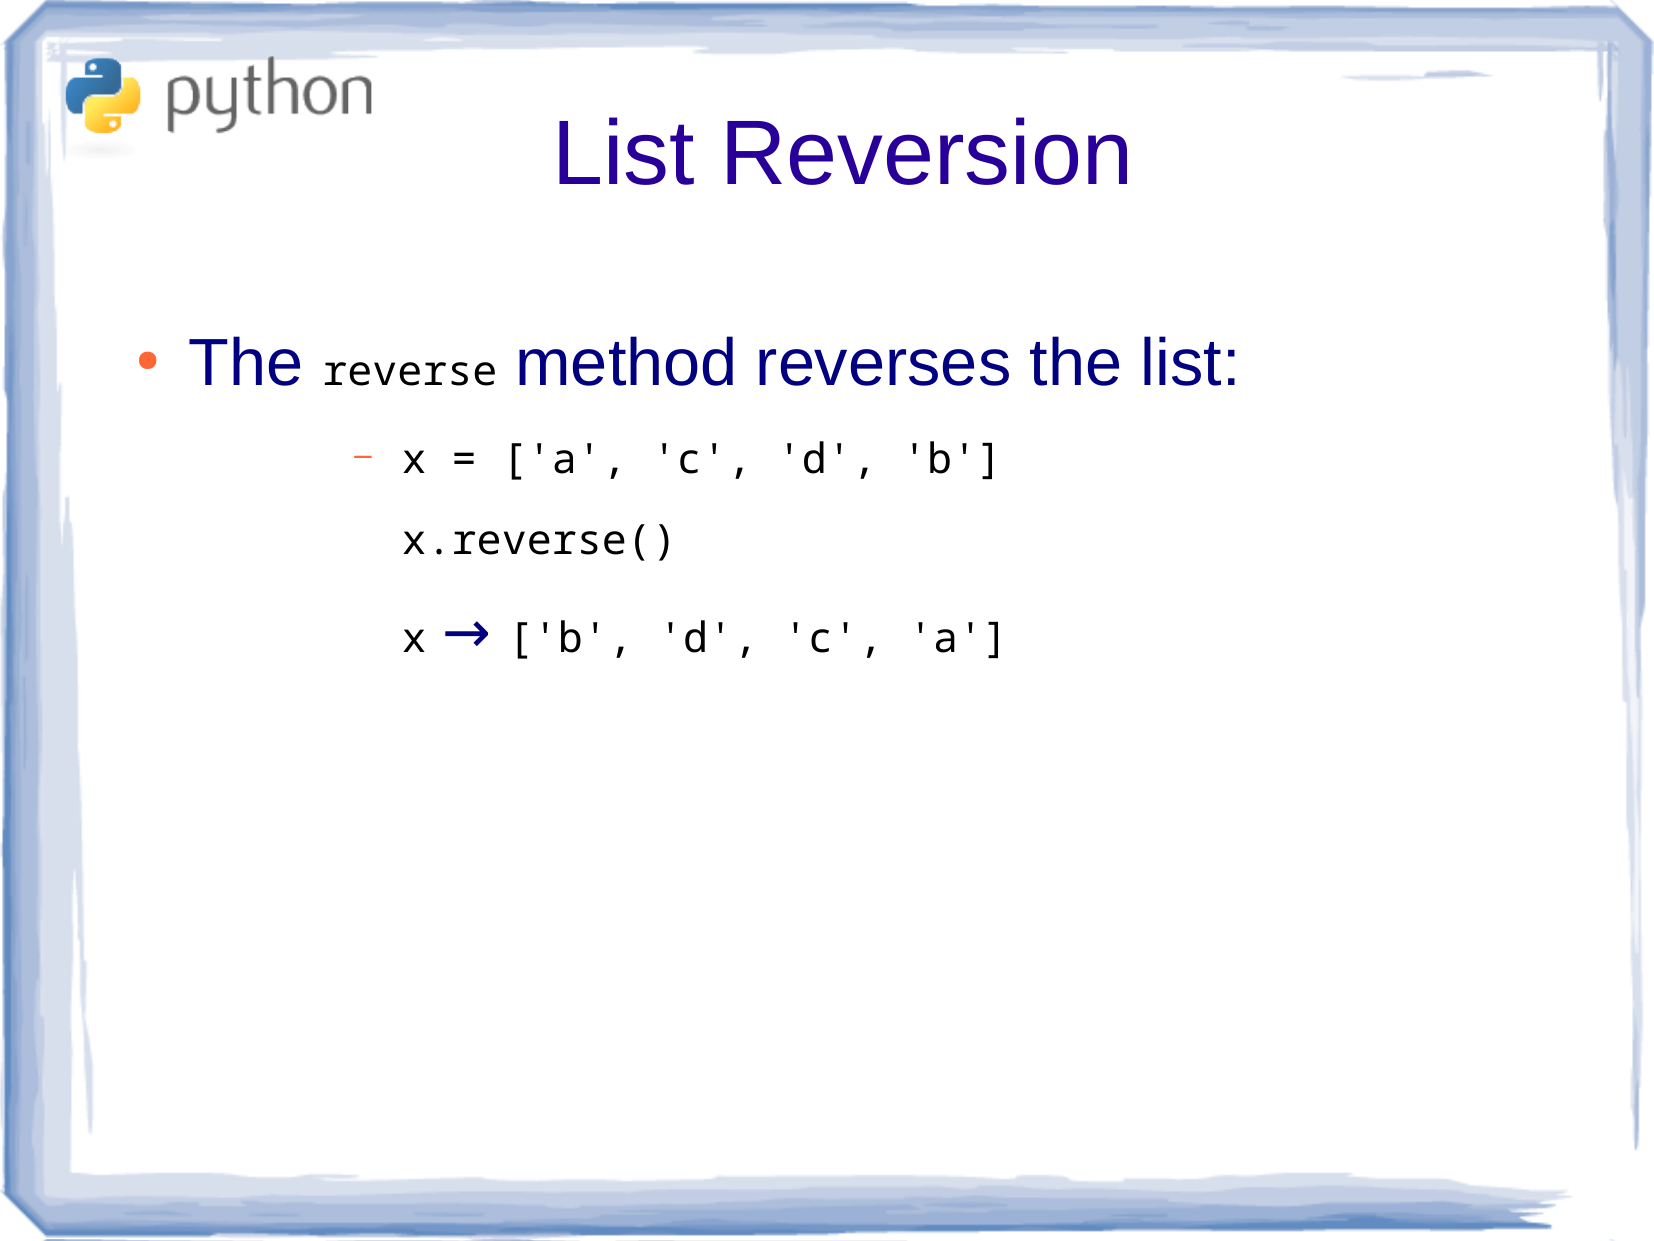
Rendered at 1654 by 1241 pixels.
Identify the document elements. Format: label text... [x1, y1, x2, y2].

title List Reversion [82, 49, 1571, 257]
picture [0, 0, 1654, 1241]
list The reverse method reverses the list: x = ['a', 'c', 'd', 'b'] x.reverse() x → ['b', 'd', 'c', 'a'] [118, 324, 1571, 990]
